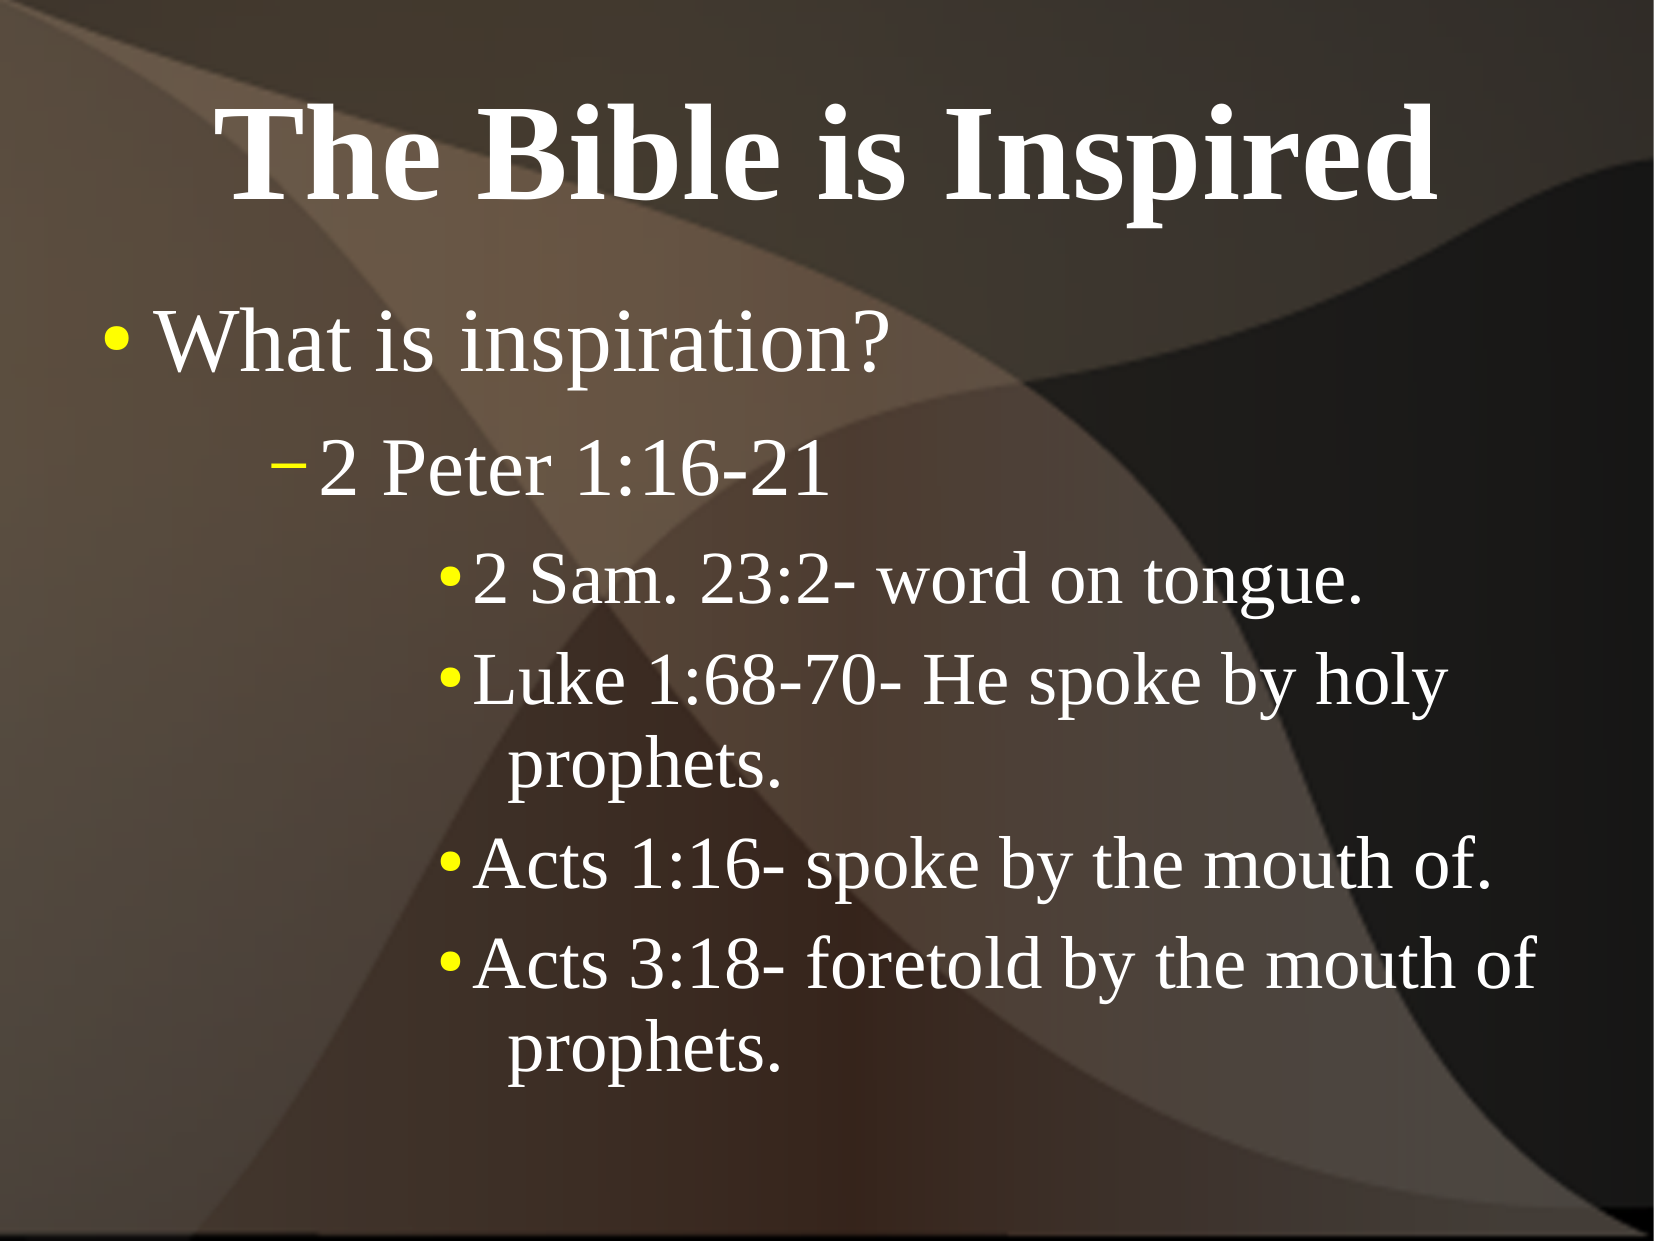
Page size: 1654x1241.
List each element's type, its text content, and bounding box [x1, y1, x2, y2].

list What is inspiration? 2 Peter 1:16-21 2 Sam. 23:2- word on tongue. Luke 1:68-70- He spoke by holy prophets. Acts 1:16- spoke by the mouth of. Acts 3:18- foretold by the mouth of prophets. [82, 290, 1571, 1109]
title The Bible is Inspired [82, 49, 1571, 257]
picture [0, 0, 1654, 1241]
